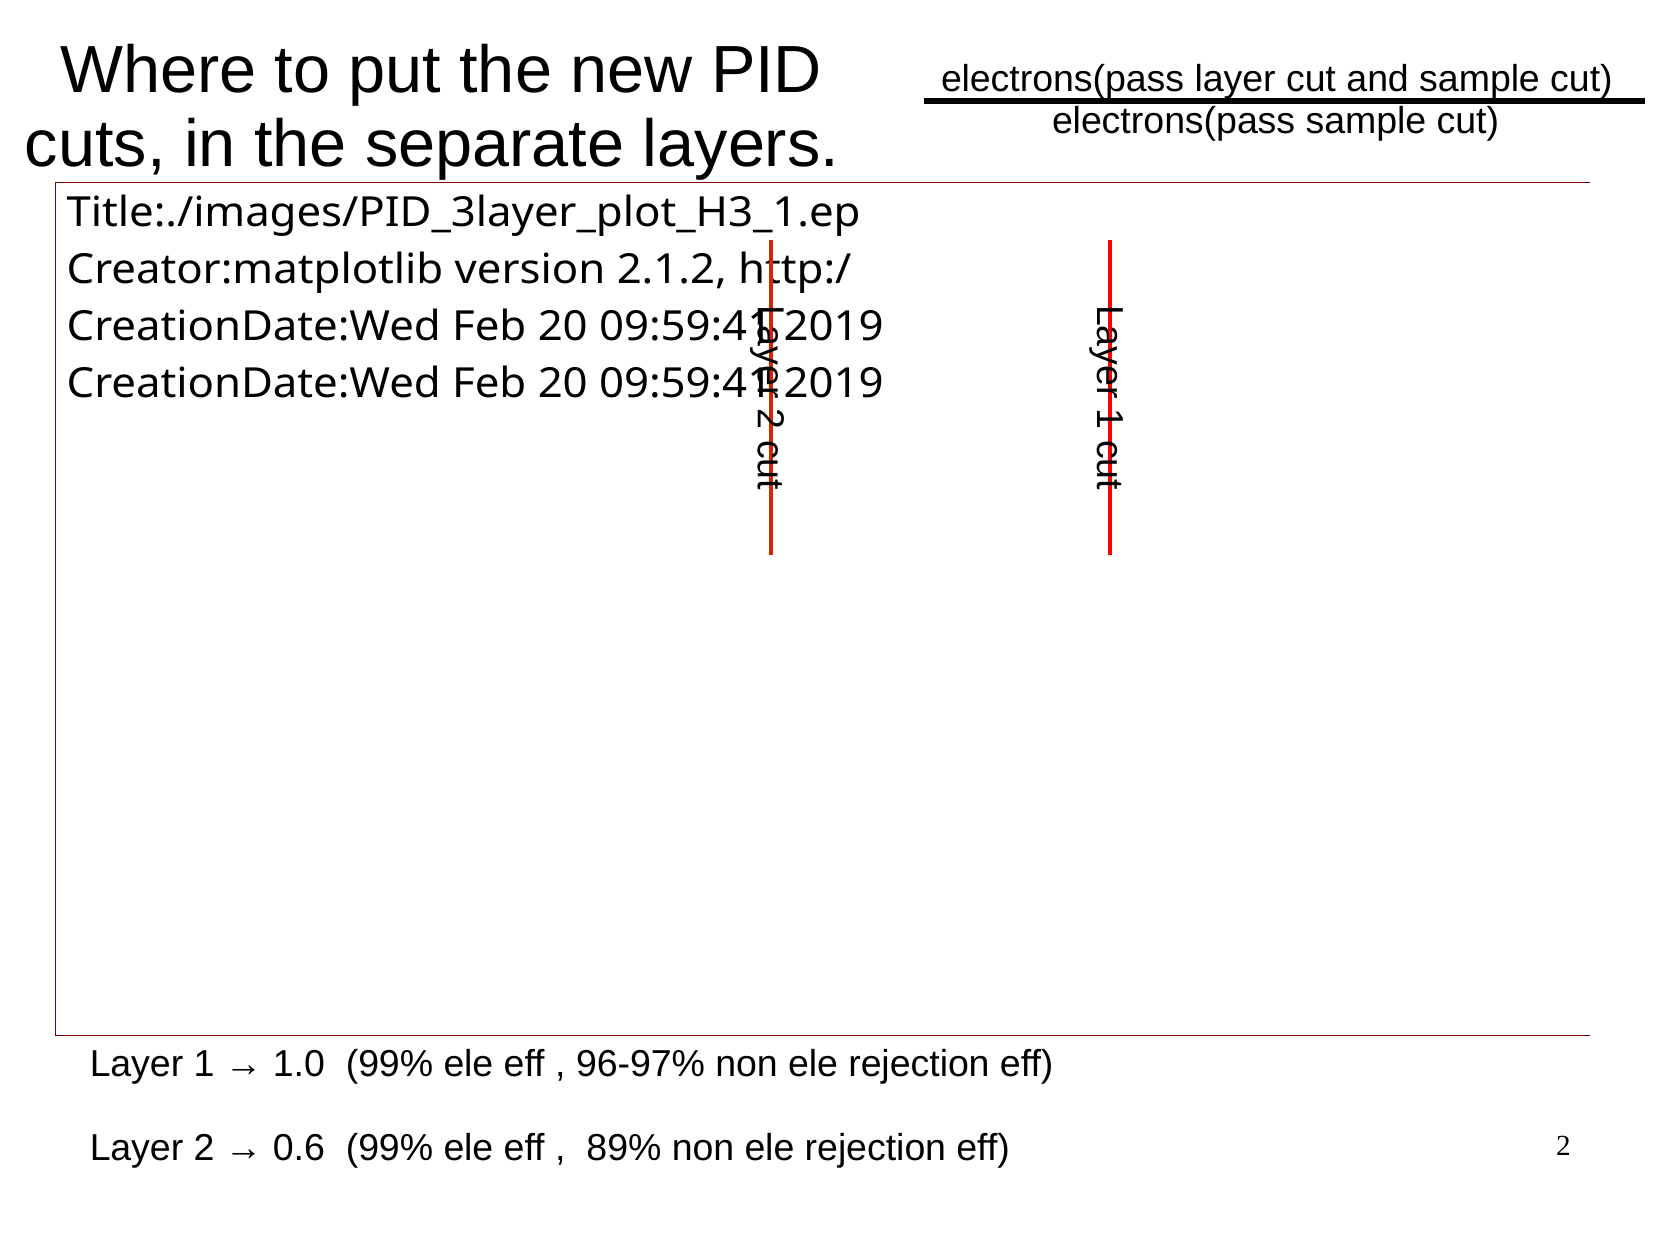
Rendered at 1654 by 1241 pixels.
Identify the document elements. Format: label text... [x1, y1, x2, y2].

text_box Layer 1 → 1.0 (99% ele eff , 96-97% non ele rejection eff) Layer 2 → 0.6 (99% ele eff , 89% non ele rejection eff) [75, 1035, 1531, 1235]
title Where to put the new PID cuts, in the separate layers. [21, 2, 862, 211]
text_box electrons(pass layer cut and sample cut) electrons(pass sample cut) [909, 50, 1645, 149]
picture [52, 180, 1591, 1036]
